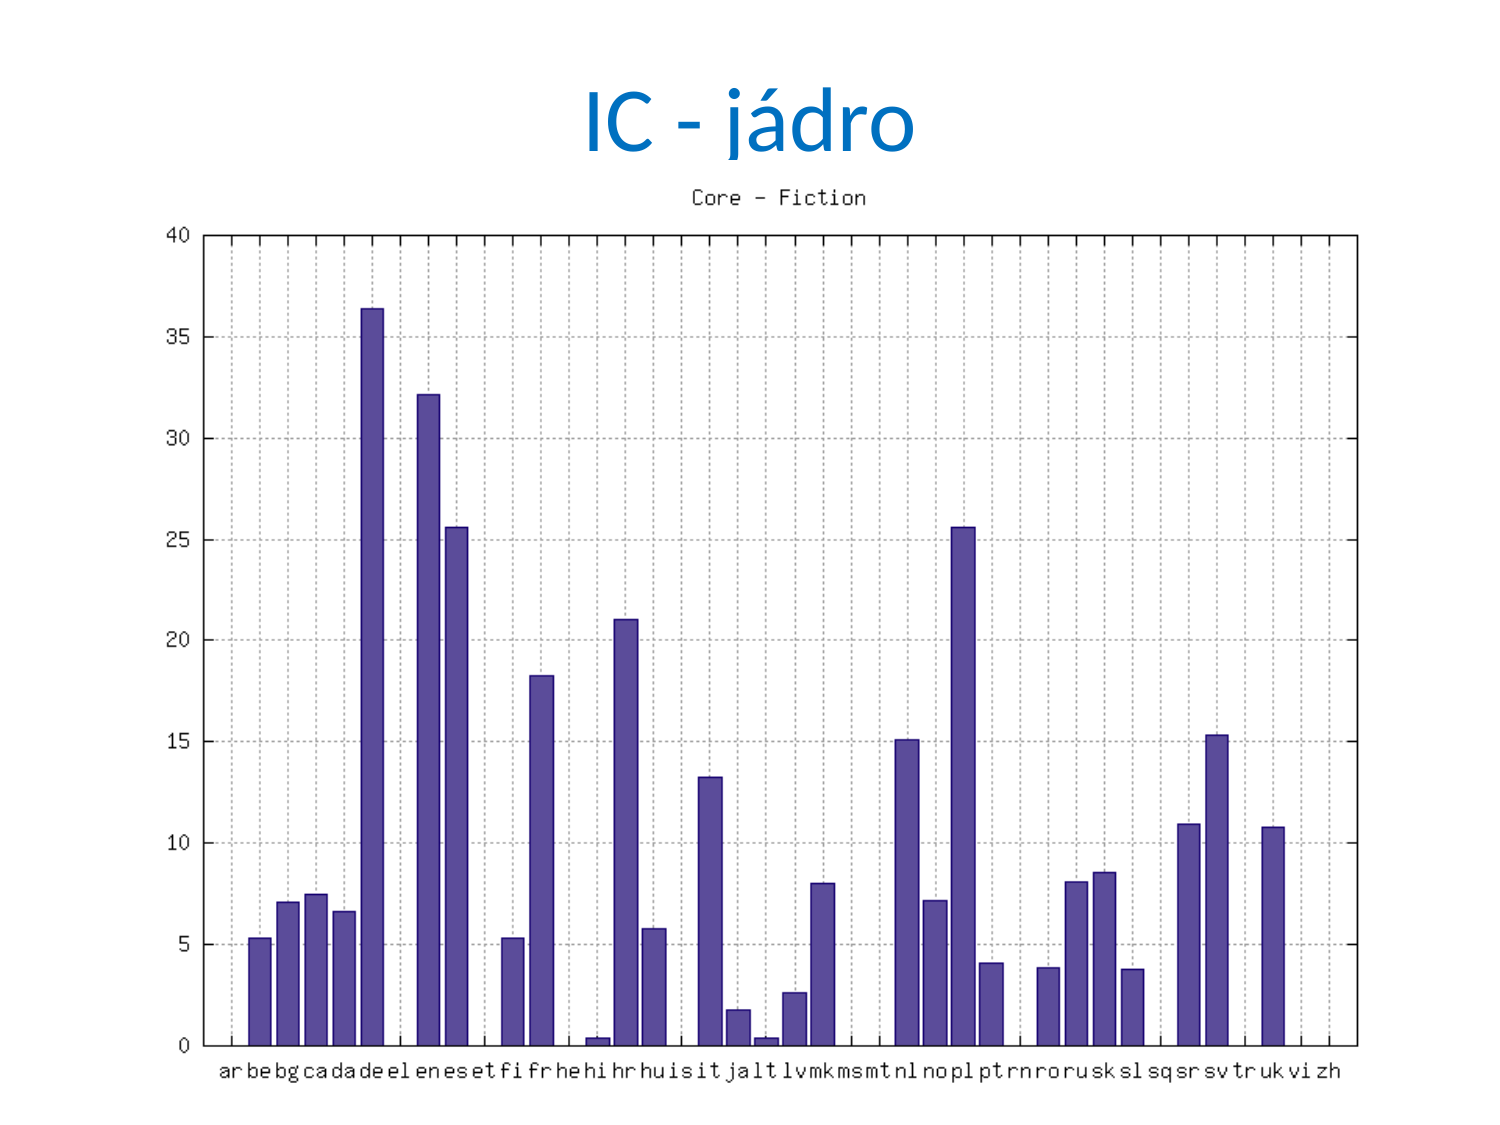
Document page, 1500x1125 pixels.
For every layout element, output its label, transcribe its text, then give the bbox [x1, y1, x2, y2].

picture [147, 160, 1396, 1097]
title IC - jádro [75, 45, 1426, 185]
